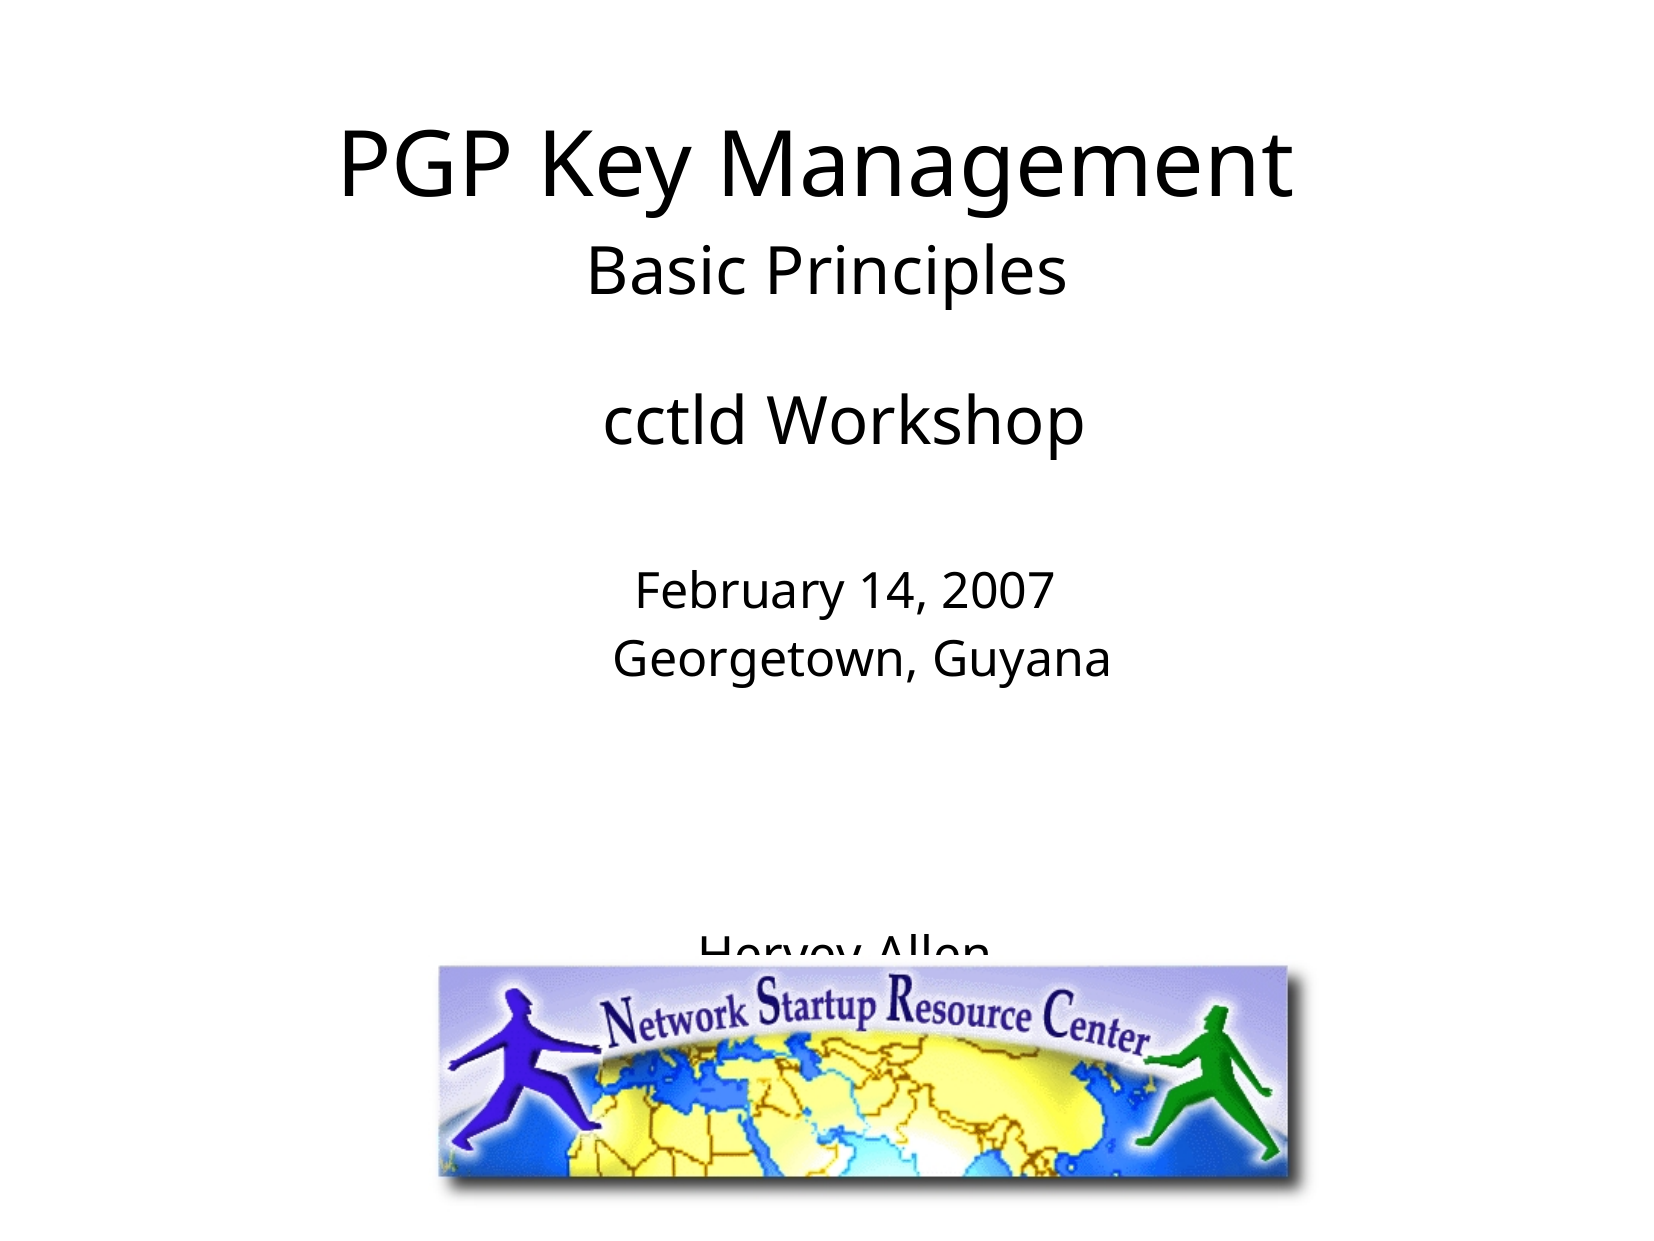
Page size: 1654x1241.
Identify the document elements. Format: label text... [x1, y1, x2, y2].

picture [428, 955, 1323, 1212]
title PGP Key Management Basic Principles [121, 102, 1534, 311]
subtitle cctld Workshop February 14, 2007 Georgetown, Guyana Hervey Allen [121, 344, 1534, 1127]
